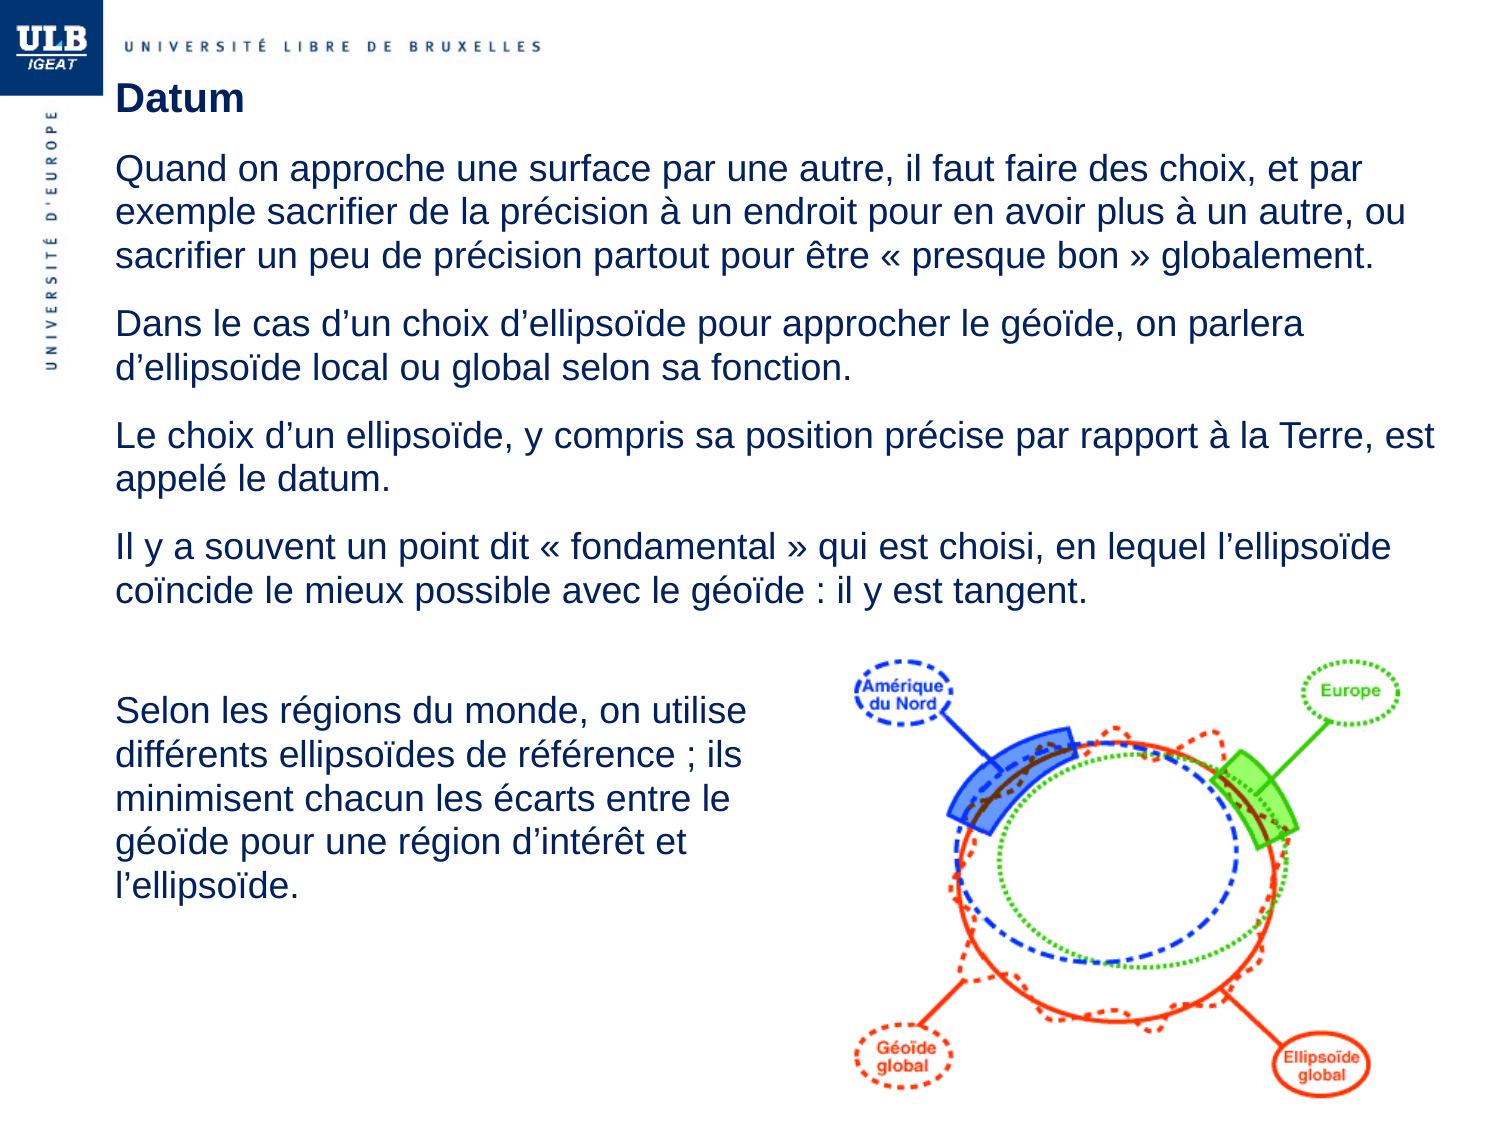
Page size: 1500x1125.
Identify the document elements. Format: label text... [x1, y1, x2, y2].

picture [0, 0, 1500, 1125]
text_box Selon les régions du monde, on utilise différents ellipsoïdes de référence ; ils minimisent chacun les écarts entre le géoïde pour une région d’intérêt et l’ellipsoïde. [100, 681, 850, 915]
text_box Datum Quand on approche une surface par une autre, il faut faire des choix, et par exemple sacrifier de la précision à un endroit pour en avoir plus à un autre, ou sacrifier un peu de précision partout pour être « presque bon » globalement. Dans le cas d’un choix d’ellipsoïde pour approcher le géoïde, on parlera d’ellipsoïde local ou global selon sa fonction. Le choix d’un ellipsoïde, y compris sa position précise par rapport à la Terre, est appelé le datum. Il y a souvent un point dit « fondamental » qui est choisi, en lequel l’ellipsoïde coïncide le mieux possible avec le géoïde : il y est tangent. [100, 66, 1482, 620]
